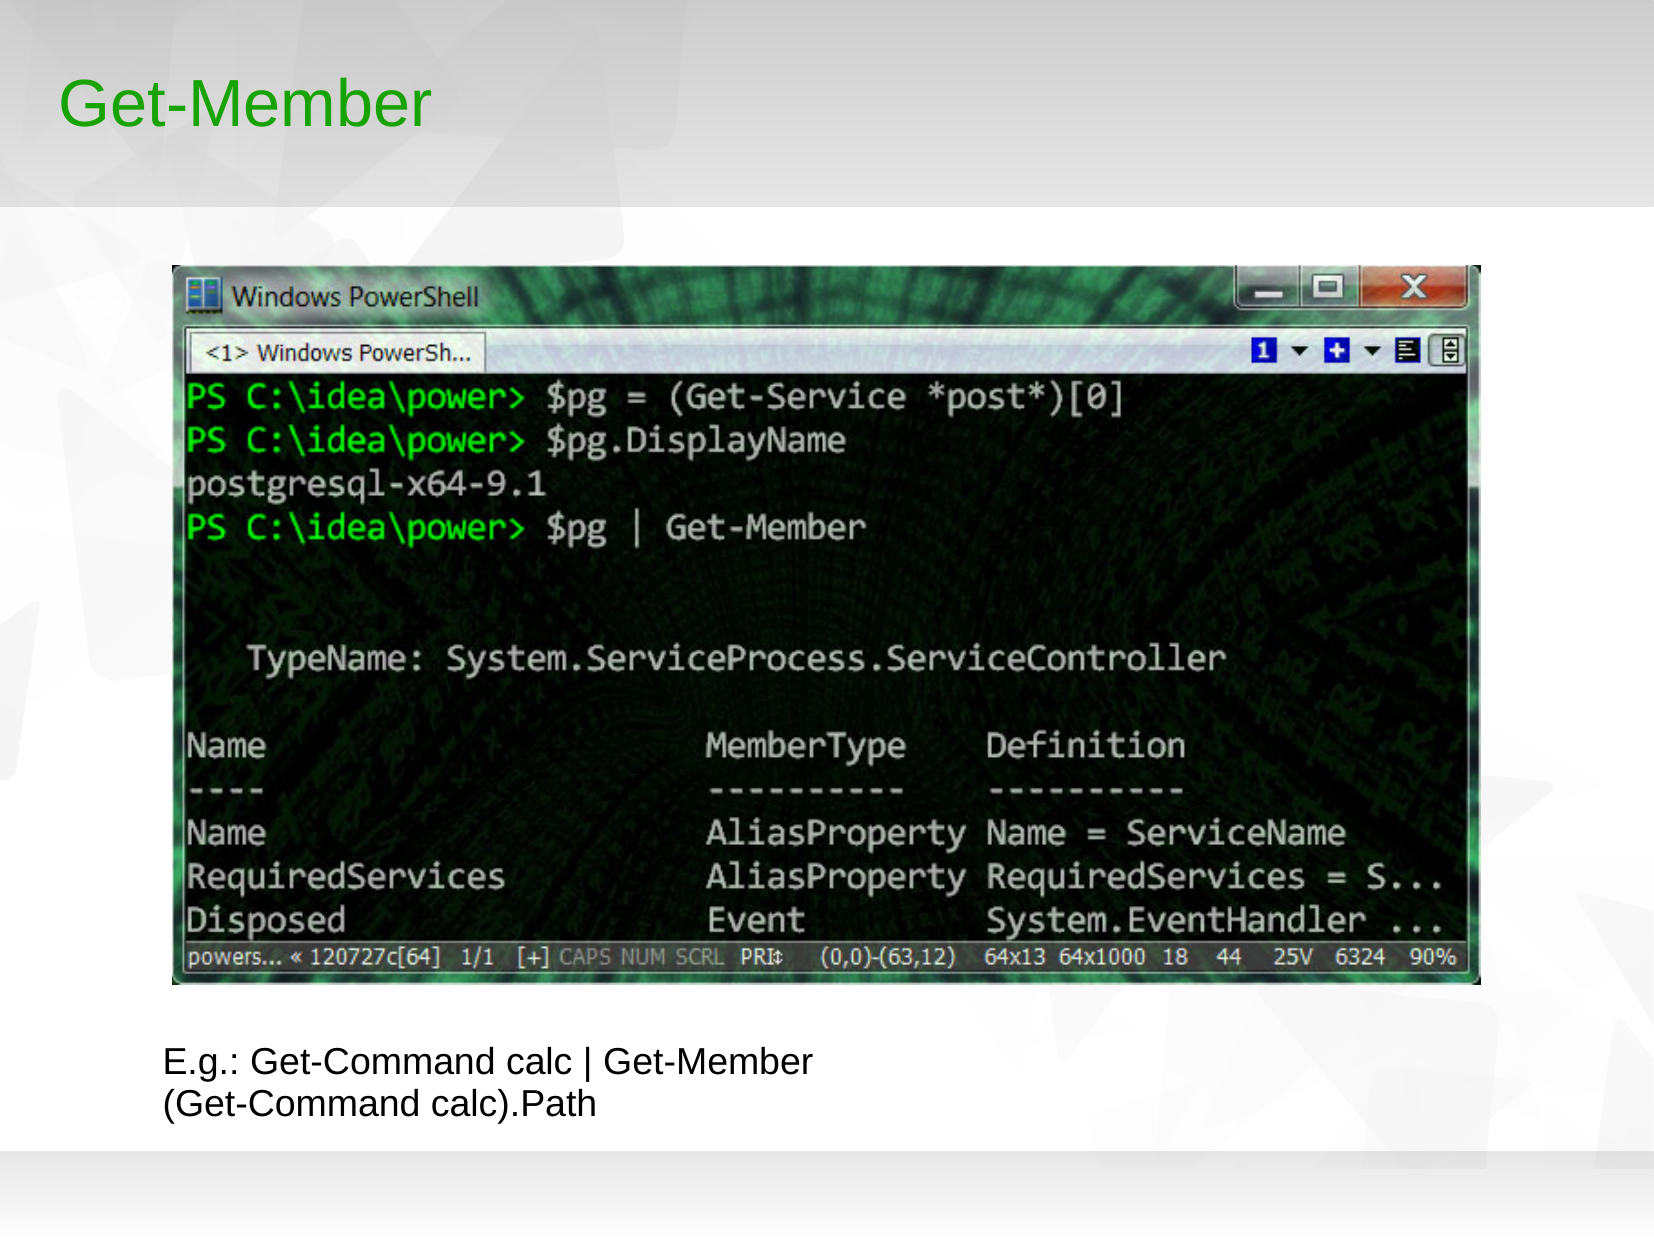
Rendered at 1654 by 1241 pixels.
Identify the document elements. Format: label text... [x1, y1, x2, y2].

text_box E.g.: Get-Command calc | Get-Member (Get-Command calc).Path [147, 1033, 1211, 1133]
title Get-Member [59, 29, 1595, 178]
picture [0, 0, 1654, 1169]
